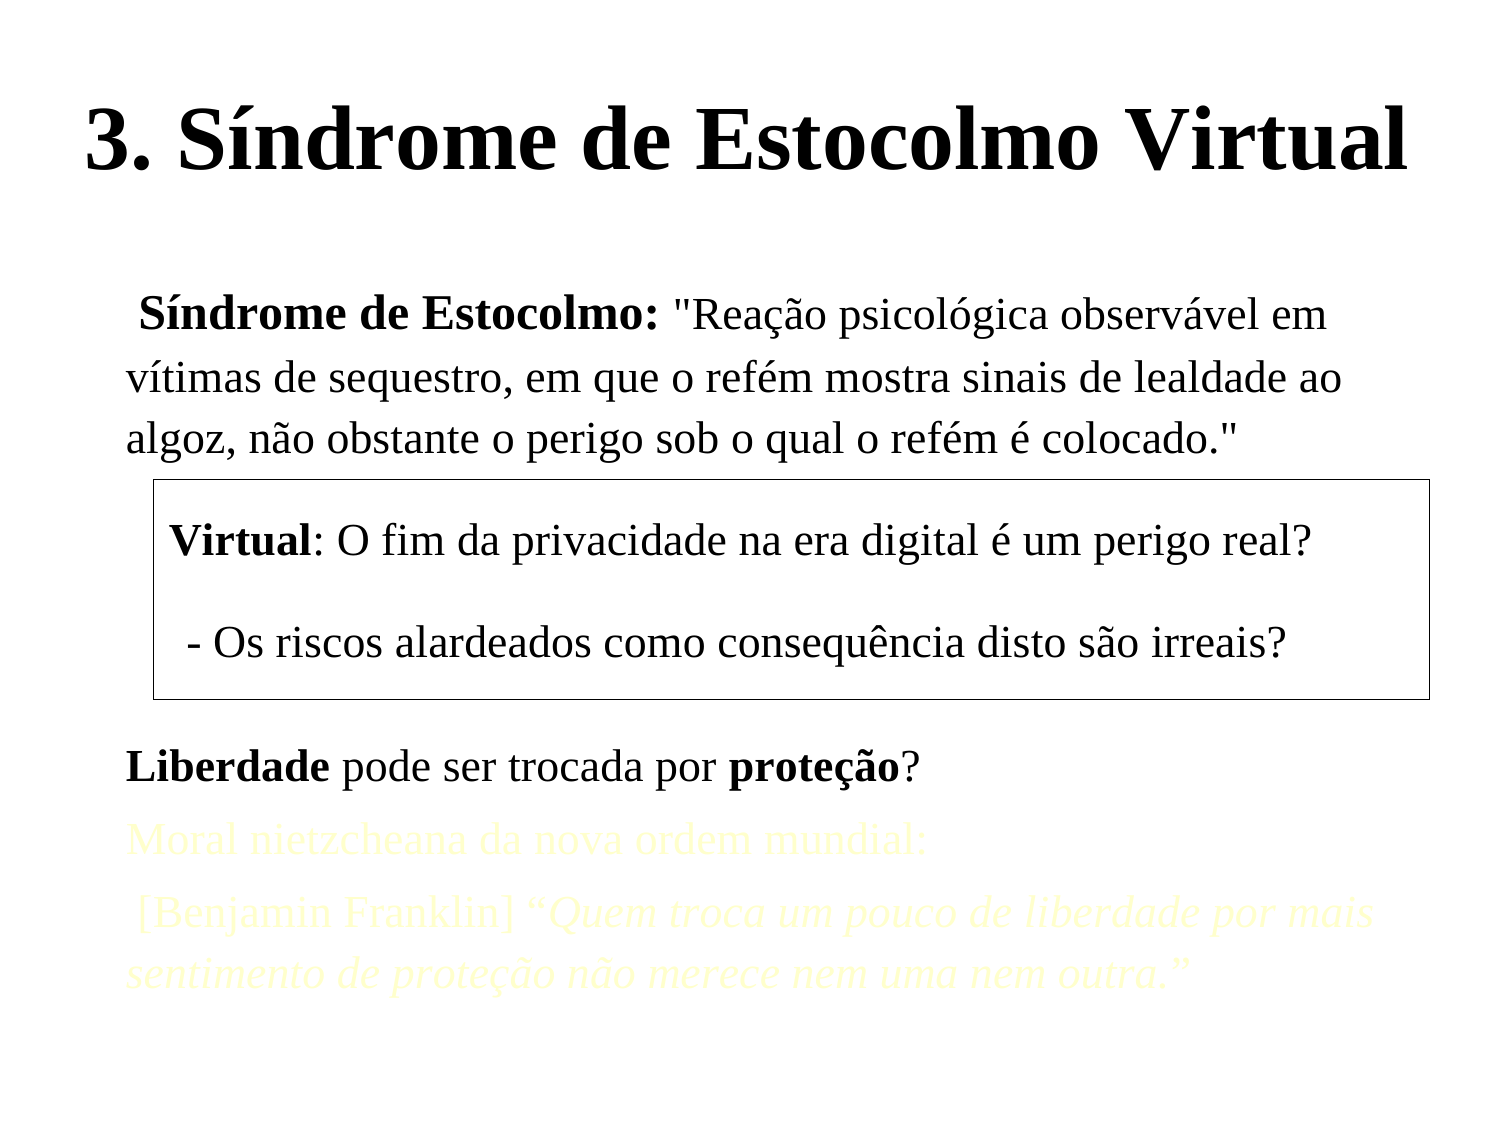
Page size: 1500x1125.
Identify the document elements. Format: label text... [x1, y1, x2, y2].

title 3. Síndrome de Estocolmo Virtual [64, 63, 1432, 214]
text_box Síndrome de Estocolmo: "Reação psicológica observável em vítimas de sequestro, em que o refém mostra sinais de lealdade ao algoz, não obstante o perigo sob o qual o refém é colocado." Virtual: O fim da privacidade na era digital é um perigo real? - Os riscos alardeados como consequência disto são irreais? Liberdade pode ser trocada por proteção? Moral nietzcheana da nova ordem mundial: [Benjamin Franklin] “Quem troca um pouco de liberdade por mais sentimento de proteção não merece nem uma nem outra.” [125, 274, 1442, 999]
